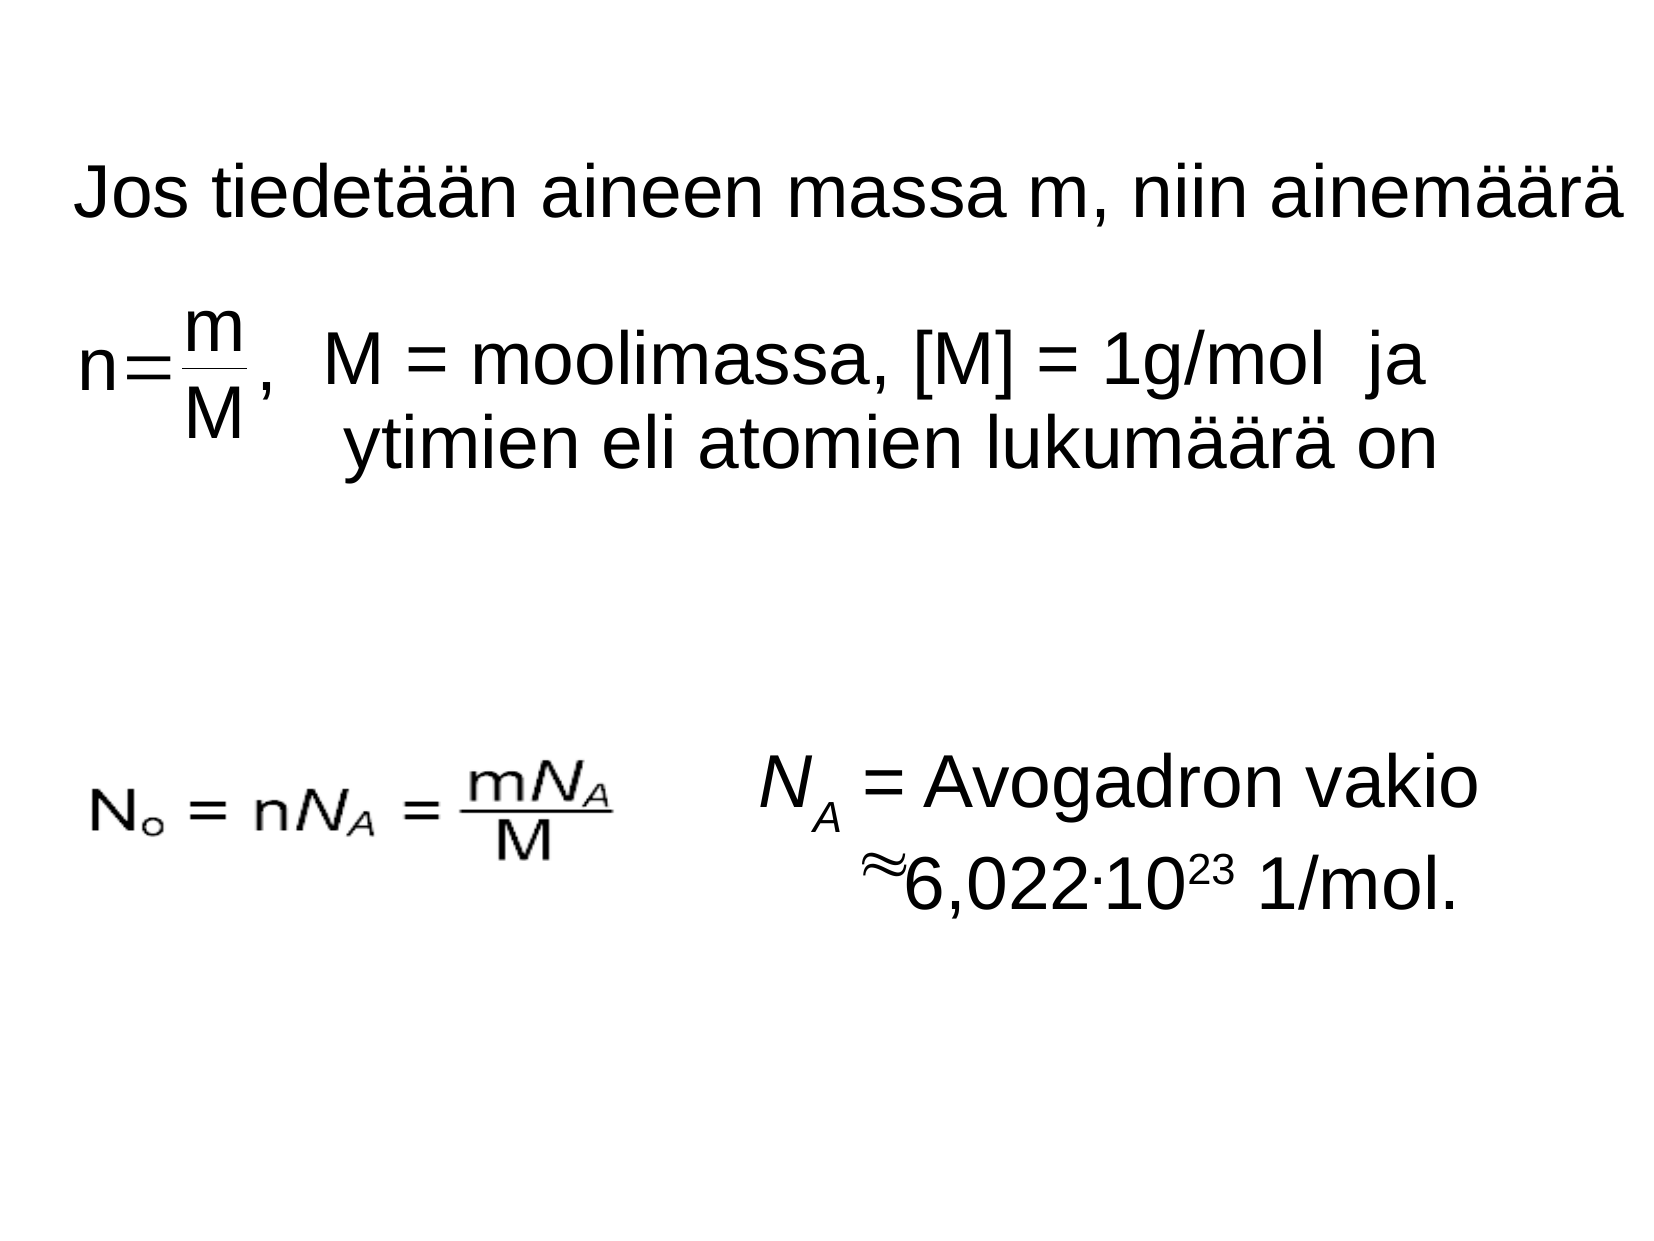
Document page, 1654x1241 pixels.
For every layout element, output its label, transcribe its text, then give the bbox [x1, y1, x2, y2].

chart [70, 283, 283, 455]
chart [819, 819, 921, 903]
text_box NA = Avogadron vakio 6,022.1023 1/mol. [744, 732, 1602, 934]
text_box Jos tiedetään aineen massa m, niin ainemäärä M = moolimassa, [M] = 1g/mol ja ytimien eli atomien lukumäärä on [59, 141, 1642, 493]
picture [24, 723, 733, 889]
